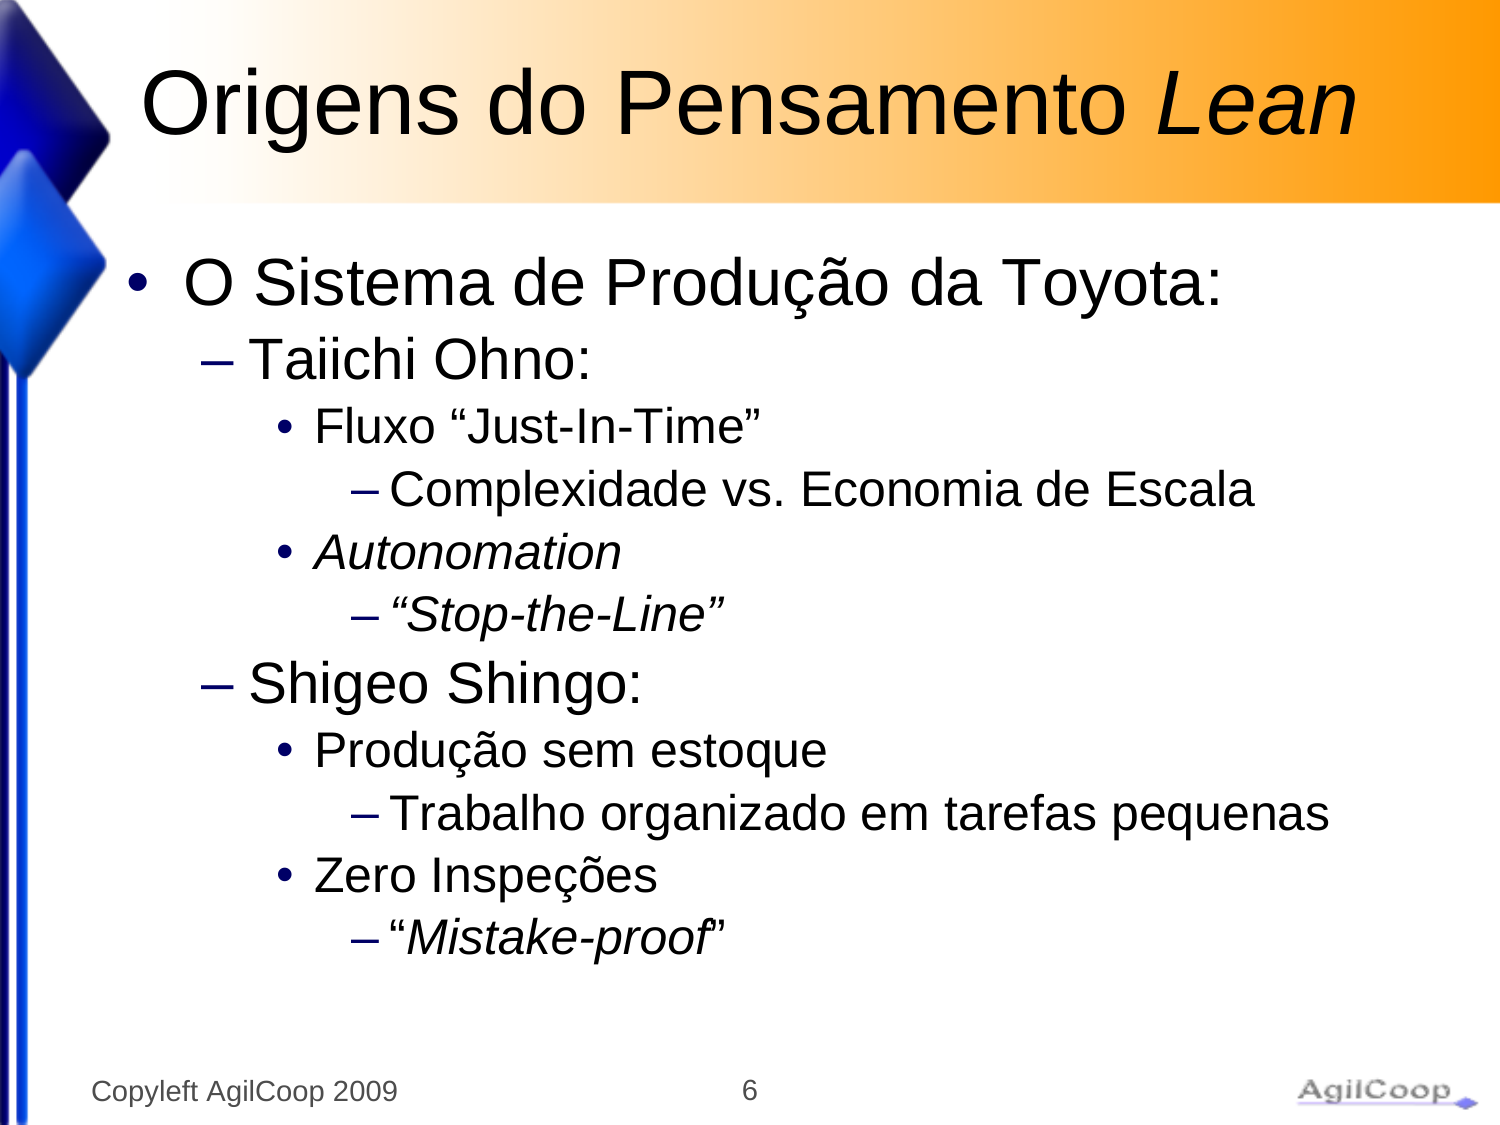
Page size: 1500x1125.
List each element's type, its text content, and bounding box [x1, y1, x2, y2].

picture [0, 0, 1500, 1125]
title Origens do Pensamento Lean [75, 8, 1426, 197]
list O Sistema de Produção da Toyota: Taiichi Ohno: Fluxo “Just-In-Time” Complexidade vs. Economia de Escala Autonomation “Stop-the-Line” Shigeo Shingo: Produção sem estoque Trabalho organizado em tarefas pequenas Zero Inspeções “Mistake-proof” [112, 243, 1425, 1051]
